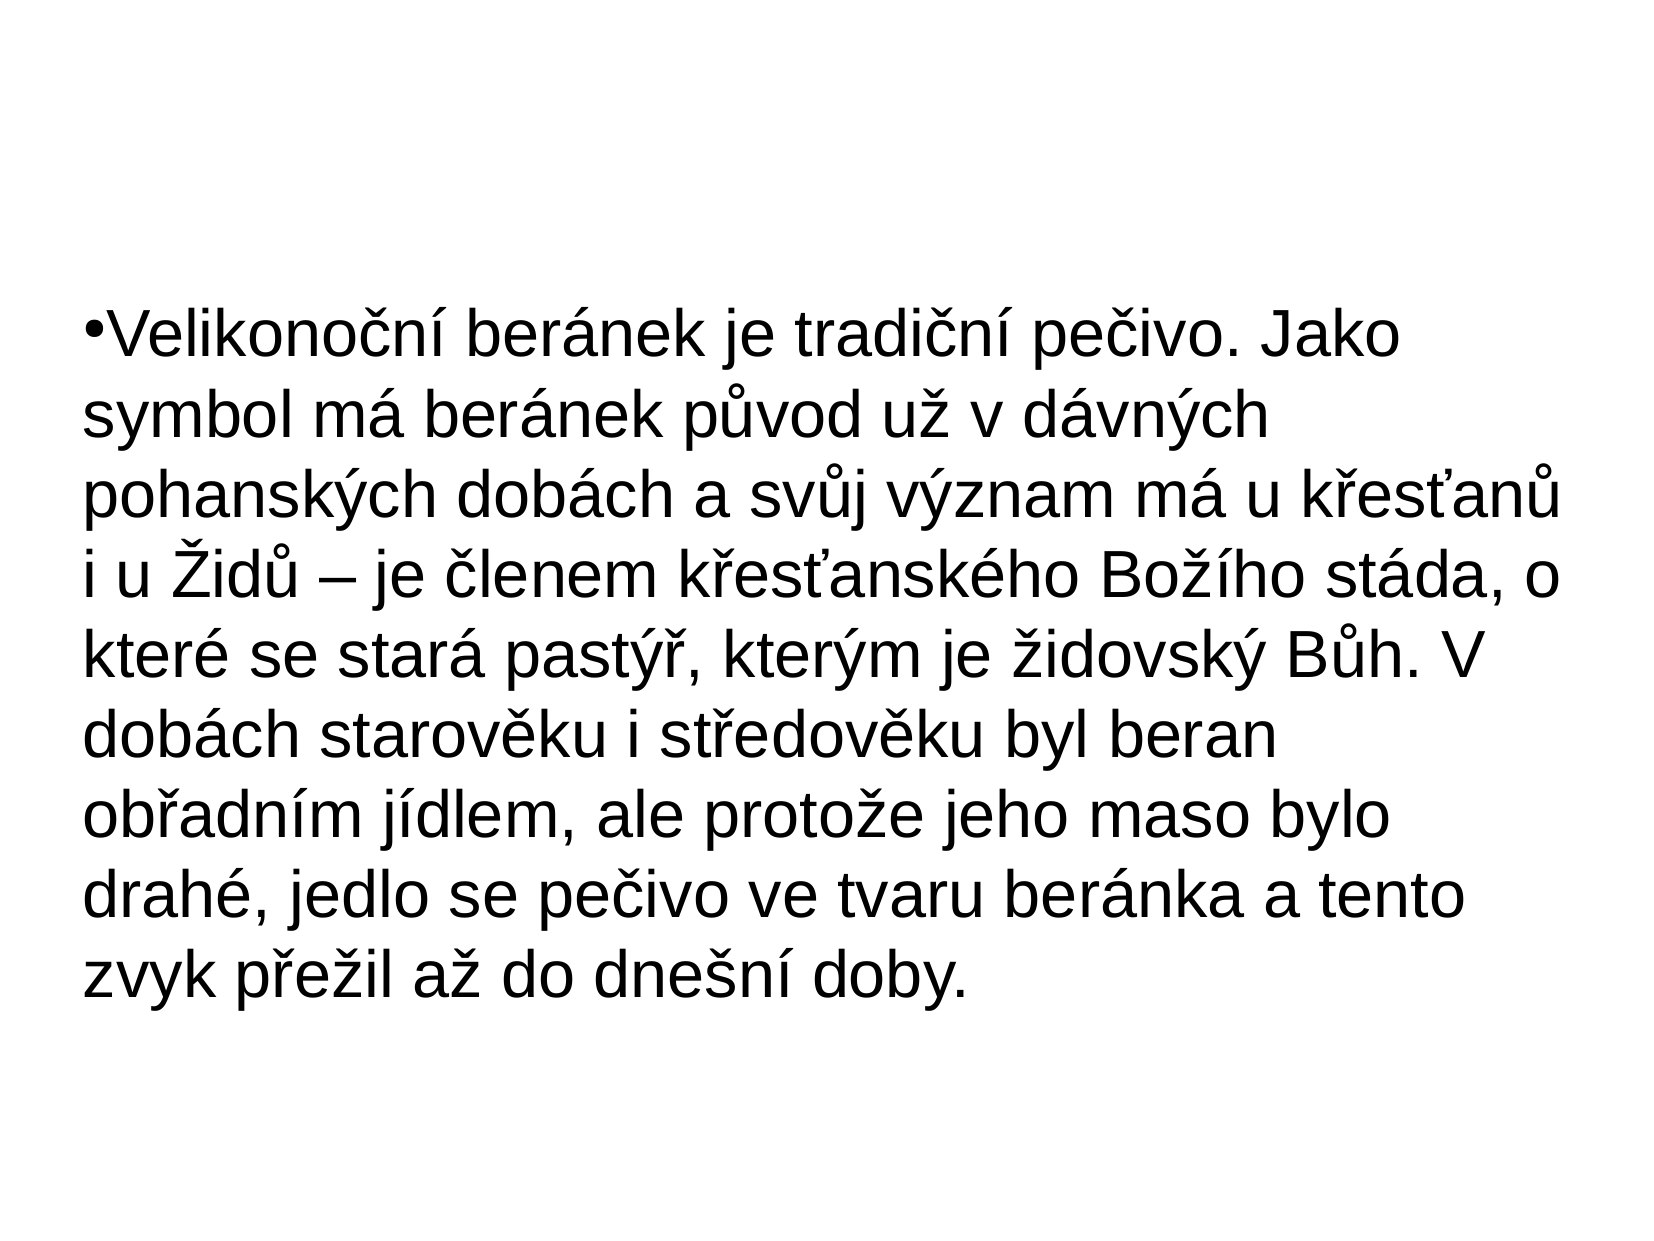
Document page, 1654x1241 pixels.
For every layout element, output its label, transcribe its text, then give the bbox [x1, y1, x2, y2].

list Velikonoční beránek je tradiční pečivo. Jako symbol má beránek původ už v dávných pohanských dobách a svůj význam má u křesťanů i u Židů – je členem křesťanského Božího stáda, o které se stará pastýř, kterým je židovský Bůh. V dobách starověku i středověku byl beran obřadním jídlem, ale protože jeho maso bylo drahé, jedlo se pečivo ve tvaru beránka a tento zvyk přežil až do dnešní doby. [82, 290, 1571, 1109]
